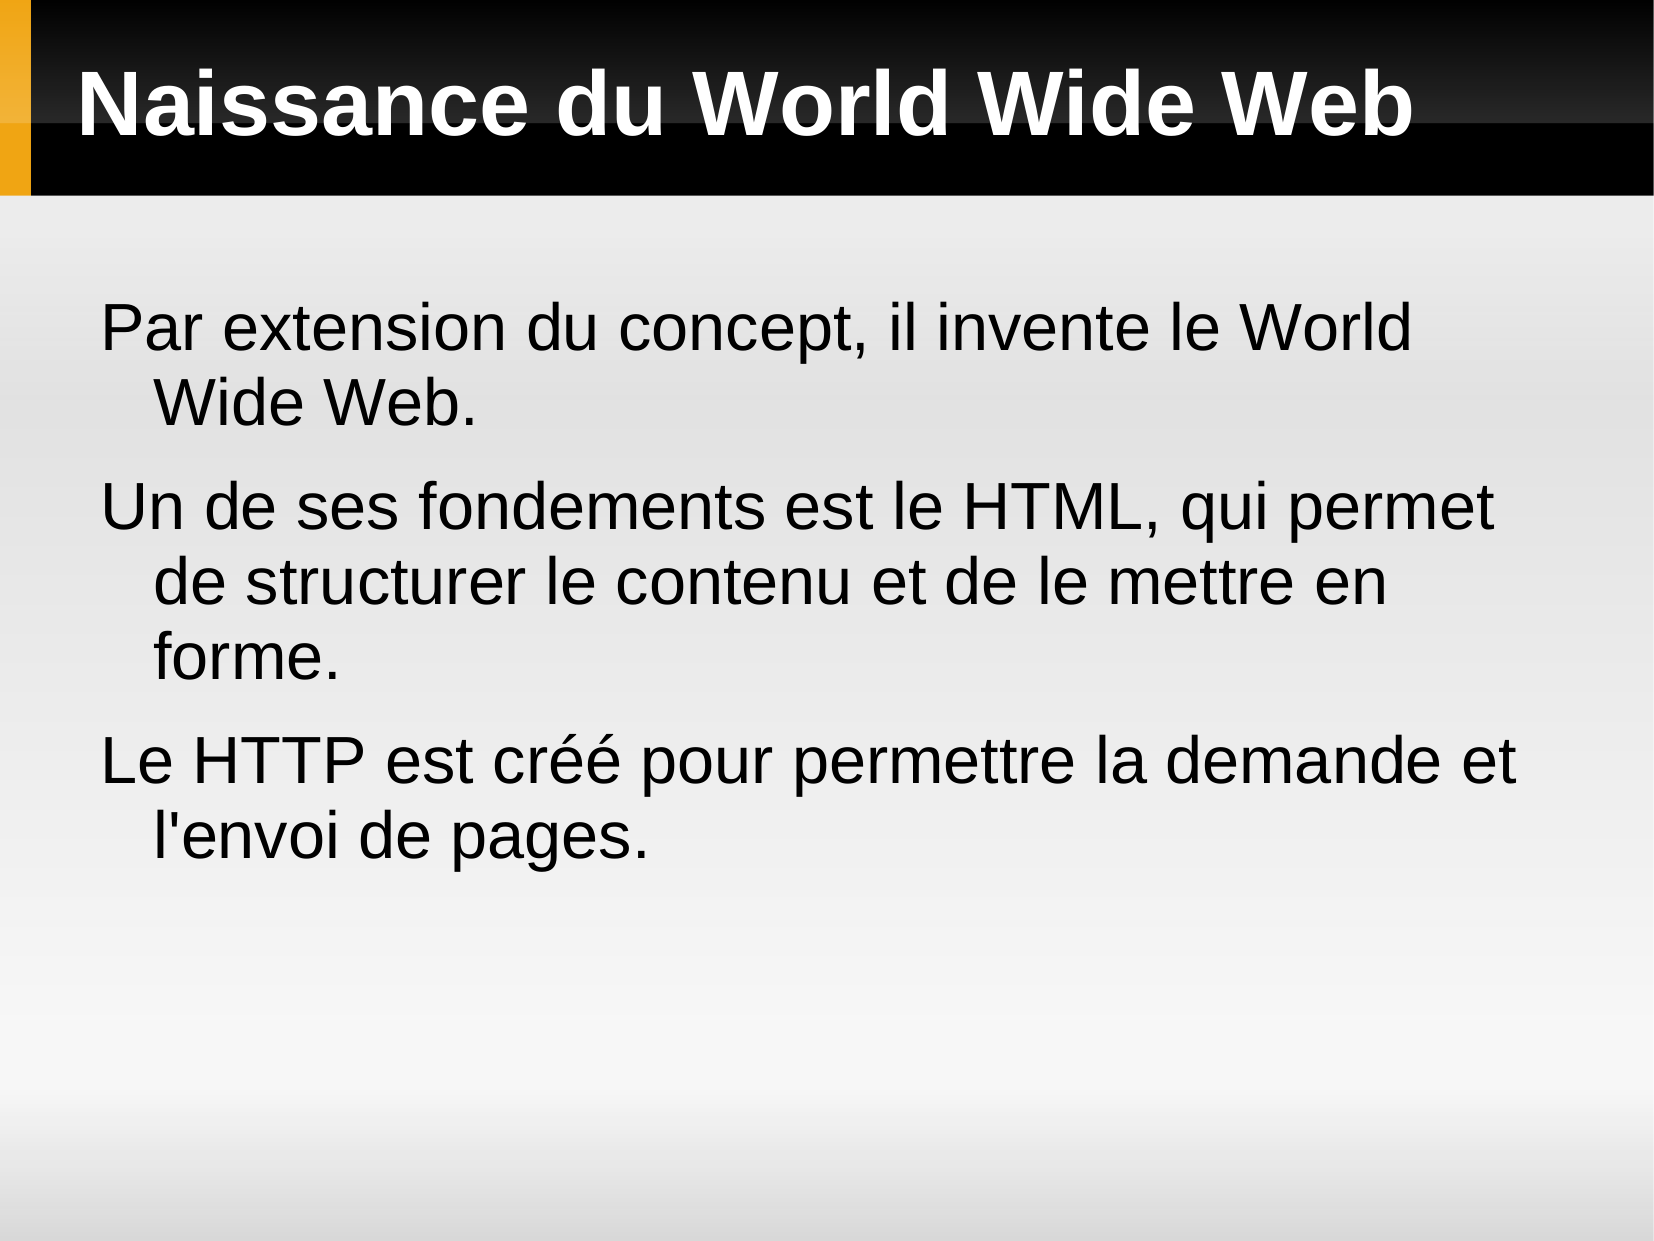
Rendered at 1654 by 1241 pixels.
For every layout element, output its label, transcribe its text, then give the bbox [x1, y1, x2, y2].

picture [0, 0, 1654, 1241]
list Par extension du concept, il invente le World Wide Web. Un de ses fondements est le HTML, qui permet de structurer le contenu et de le mettre en forme. Le HTTP est créé pour permettre la demande et l'envoi de pages. [82, 290, 1571, 1094]
title Naissance du World Wide Web [76, 7, 1565, 200]
